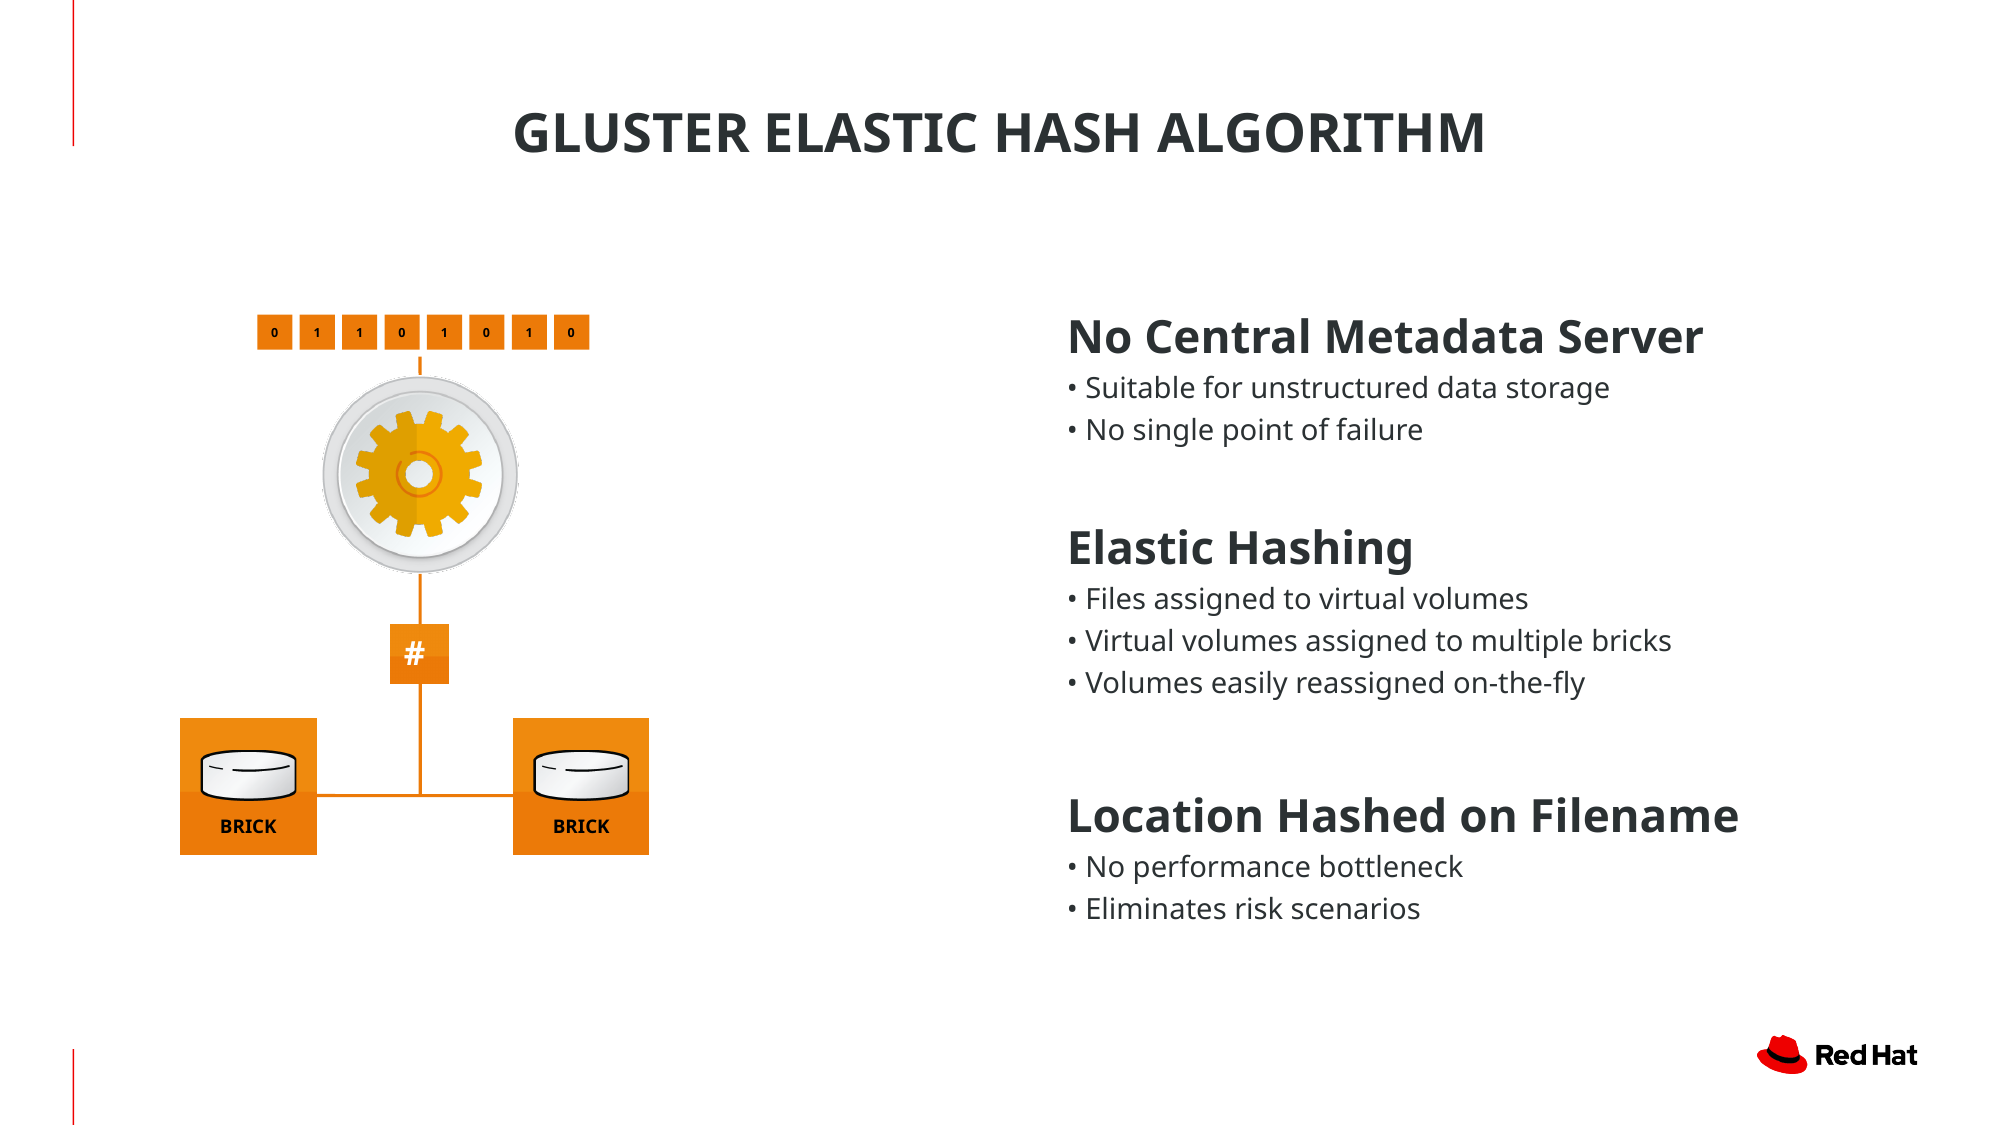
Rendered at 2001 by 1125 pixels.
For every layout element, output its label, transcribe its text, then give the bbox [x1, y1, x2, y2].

picture [390, 624, 449, 684]
picture [513, 718, 649, 855]
text_box # [385, 622, 444, 681]
text_box 1 [420, 314, 462, 350]
picture [180, 718, 317, 855]
text_box BRICK [184, 808, 313, 844]
text_box 0 [377, 314, 420, 350]
list No Central Metadata Server • Suitable for unstructured data storage • No single point of failure [1051, 281, 1898, 435]
text_box 0 [547, 314, 596, 350]
text_box 1 [292, 314, 335, 350]
picture [321, 375, 519, 574]
title Gluster ELASTIC HASH ALGORITHM [288, 83, 1714, 243]
text_box 0 [250, 314, 292, 350]
list Location Hashed on Filename • No performance bottleneck • Eliminates risk scenarios [1051, 760, 1898, 942]
text_box 1 [504, 314, 547, 350]
text_box 1 [335, 314, 377, 350]
list Elastic Hashing • Files assigned to virtual volumes • Virtual volumes assigned to multiple bricks • Volumes easily reassigned on-the-fly [1051, 492, 1898, 675]
picture [1757, 1035, 1918, 1074]
text_box BRICK [517, 808, 646, 844]
text_box 0 [462, 314, 504, 350]
